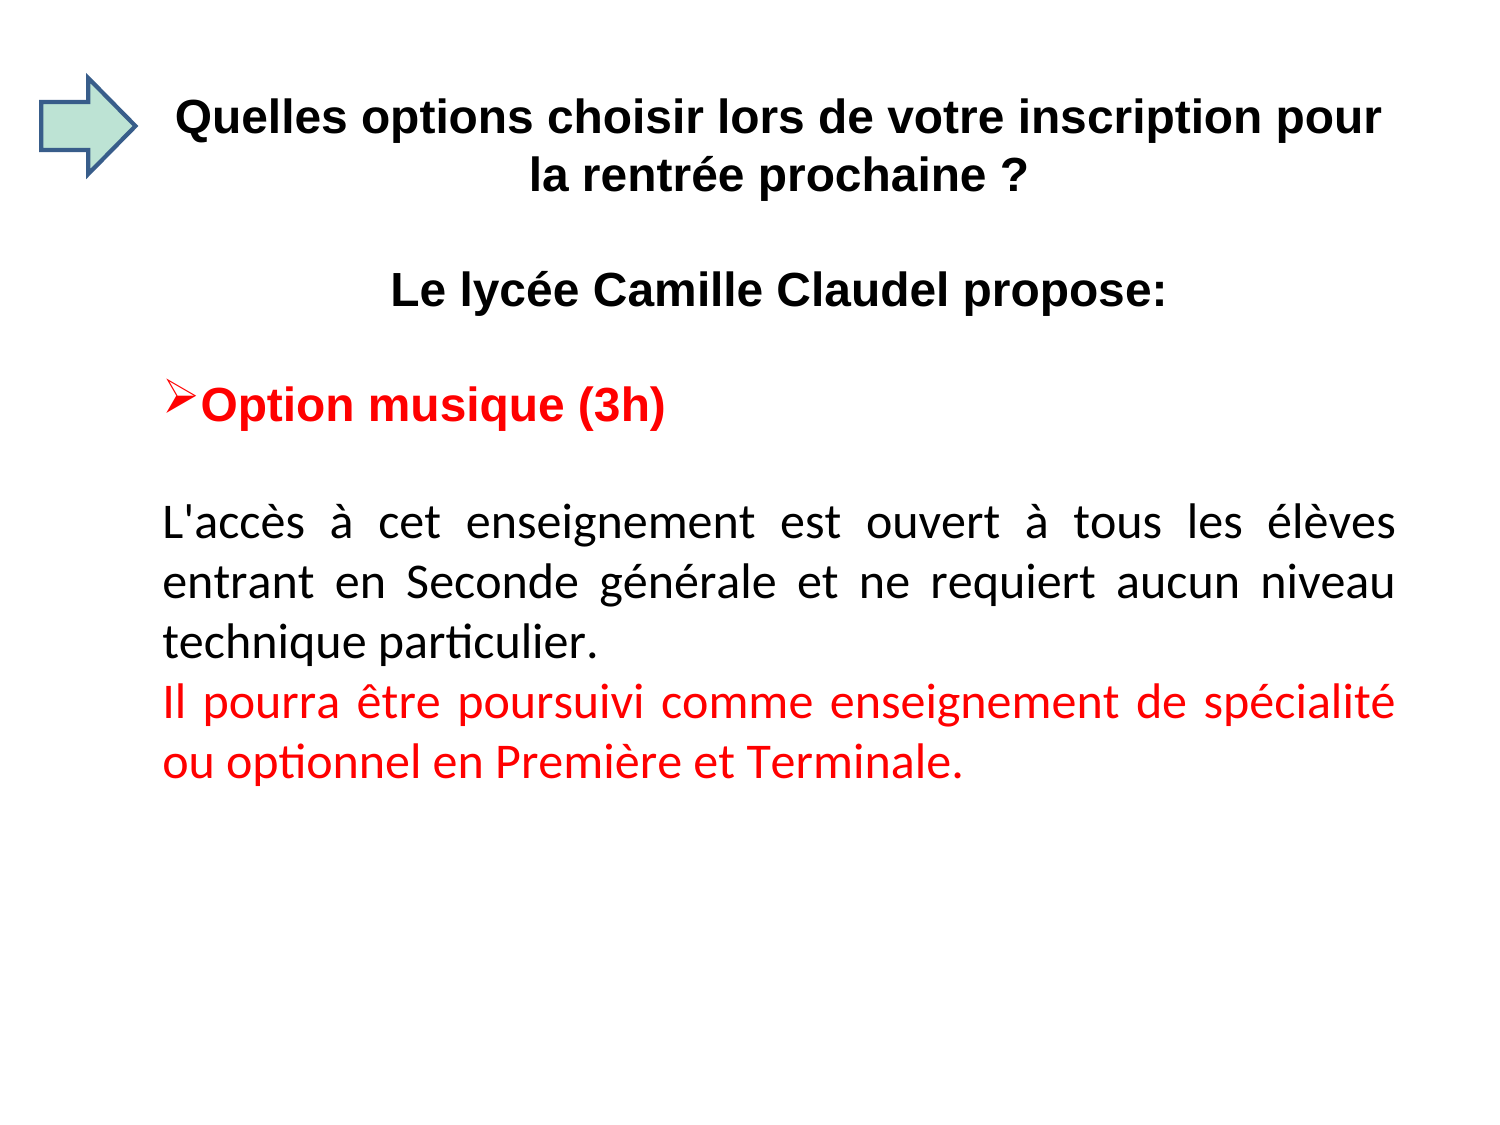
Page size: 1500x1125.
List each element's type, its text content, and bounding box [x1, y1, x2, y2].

text_box Quelles options choisir lors de votre inscription pour la rentrée prochaine ? Le lycée Camille Claudel propose: Option musique (3h) L'accès à cet enseignement est ouvert à tous les élèves entrant en Seconde générale et ne requiert aucun niveau technique particulier. Il pourra être poursuivi comme enseignement de spécialité ou optionnel en Première et Terminale. [147, 78, 1412, 856]
text_box [41, 78, 136, 174]
